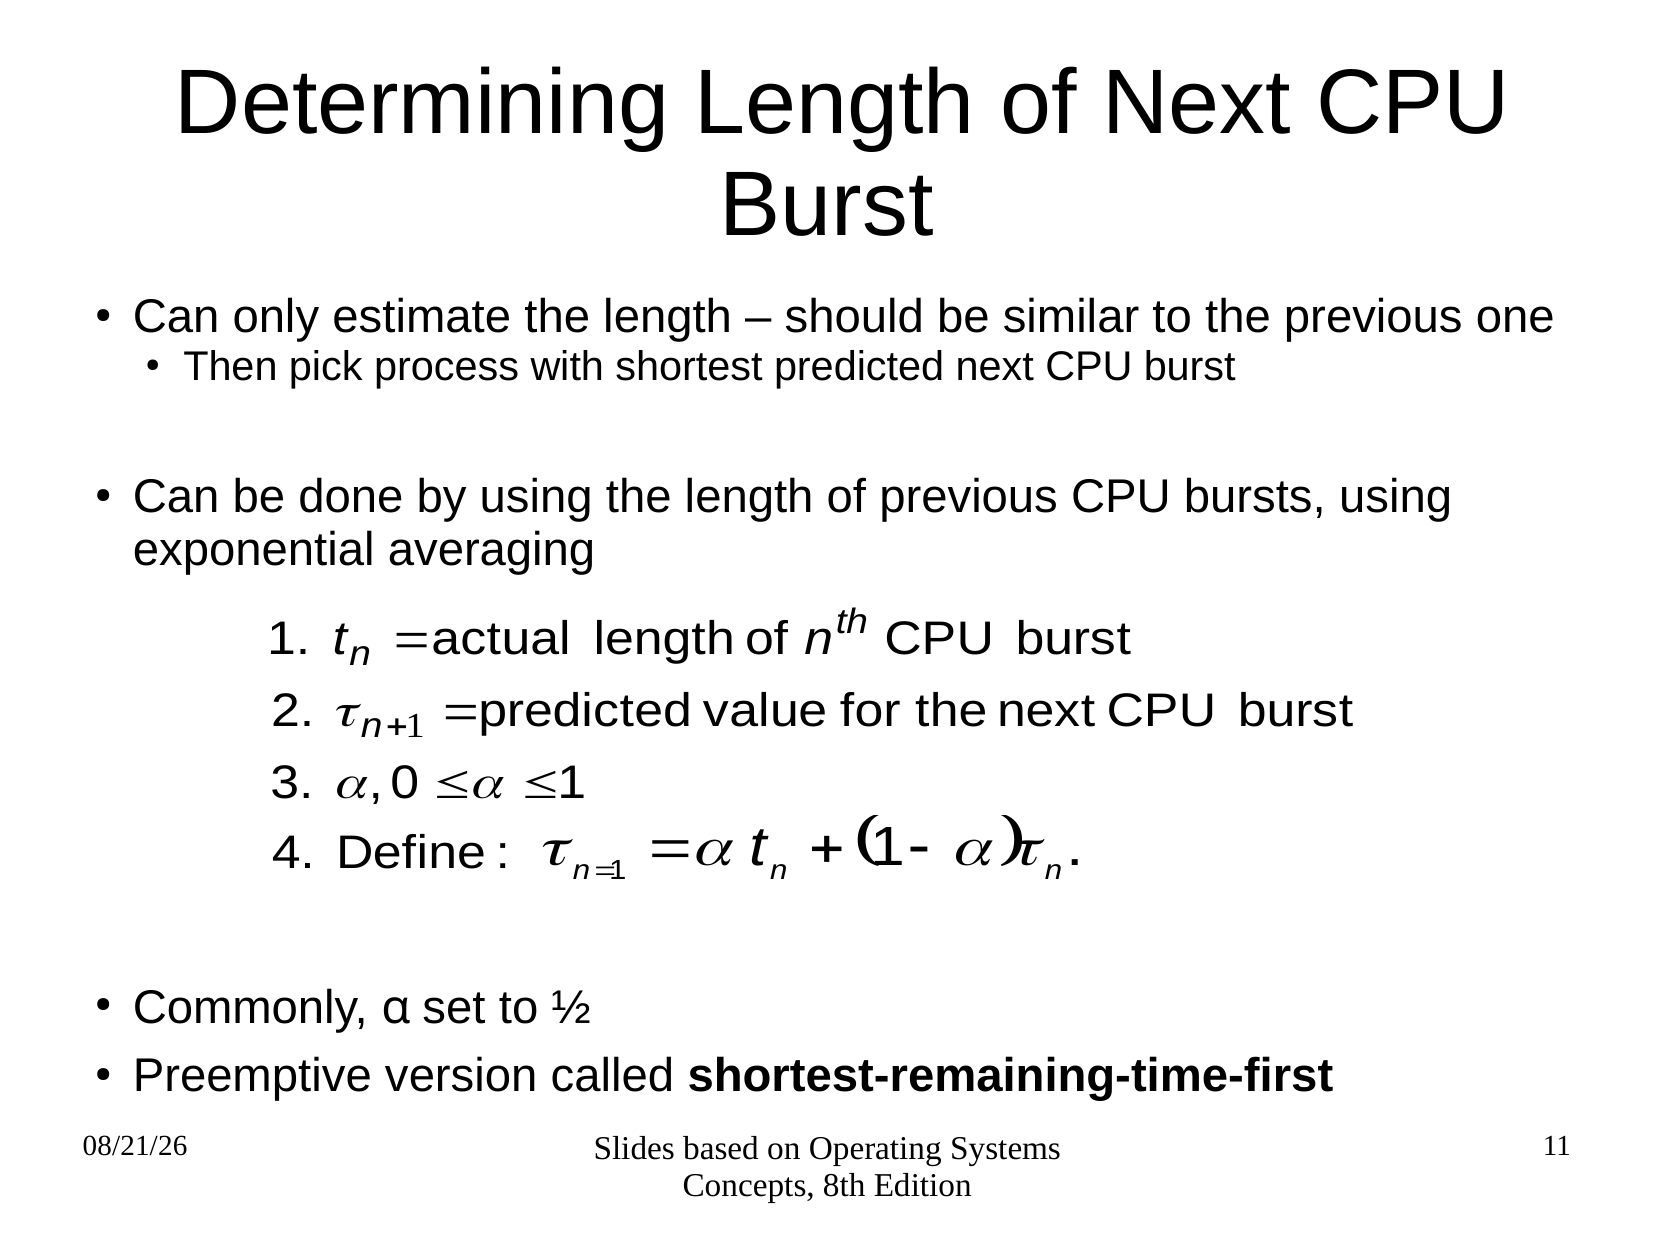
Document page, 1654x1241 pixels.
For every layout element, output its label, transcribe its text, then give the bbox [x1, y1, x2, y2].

chart [268, 600, 1358, 886]
list Can only estimate the length – should be similar to the previous one Then pick process with shortest predicted next CPU burst Can be done by using the length of previous CPU bursts, using exponential averaging Commonly, α set to ½ Preemptive version called shortest-remaining-time-first [82, 290, 1571, 1109]
title Determining Length of Next CPU Burst [82, 49, 1571, 257]
